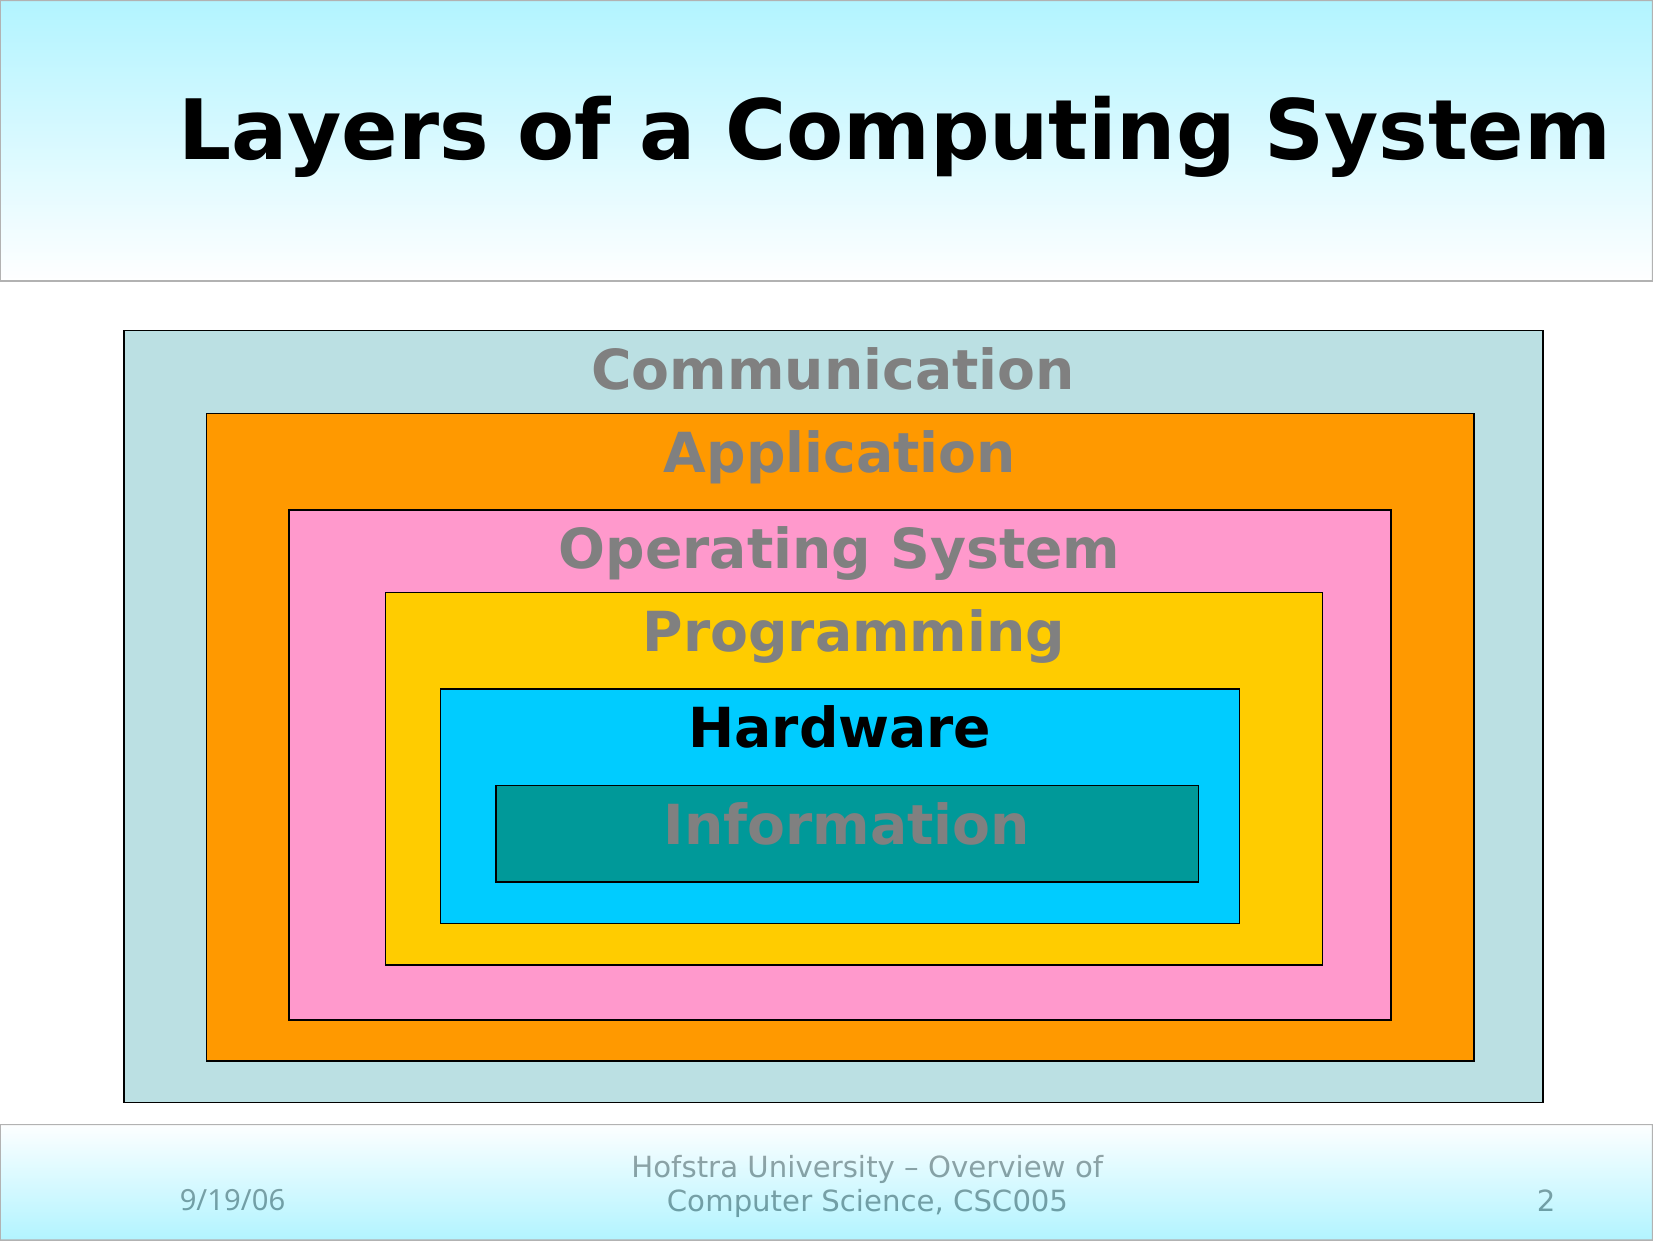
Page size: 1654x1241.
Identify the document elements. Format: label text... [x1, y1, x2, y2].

text_box Programming [385, 592, 1323, 965]
text_box Hardware [440, 688, 1240, 924]
text_box Operating System [289, 509, 1392, 1020]
text_box Communication [123, 330, 1543, 1103]
text_box Information [495, 785, 1199, 883]
text_box Application [206, 413, 1474, 1062]
title Layers of a Computing System [151, 27, 1640, 235]
